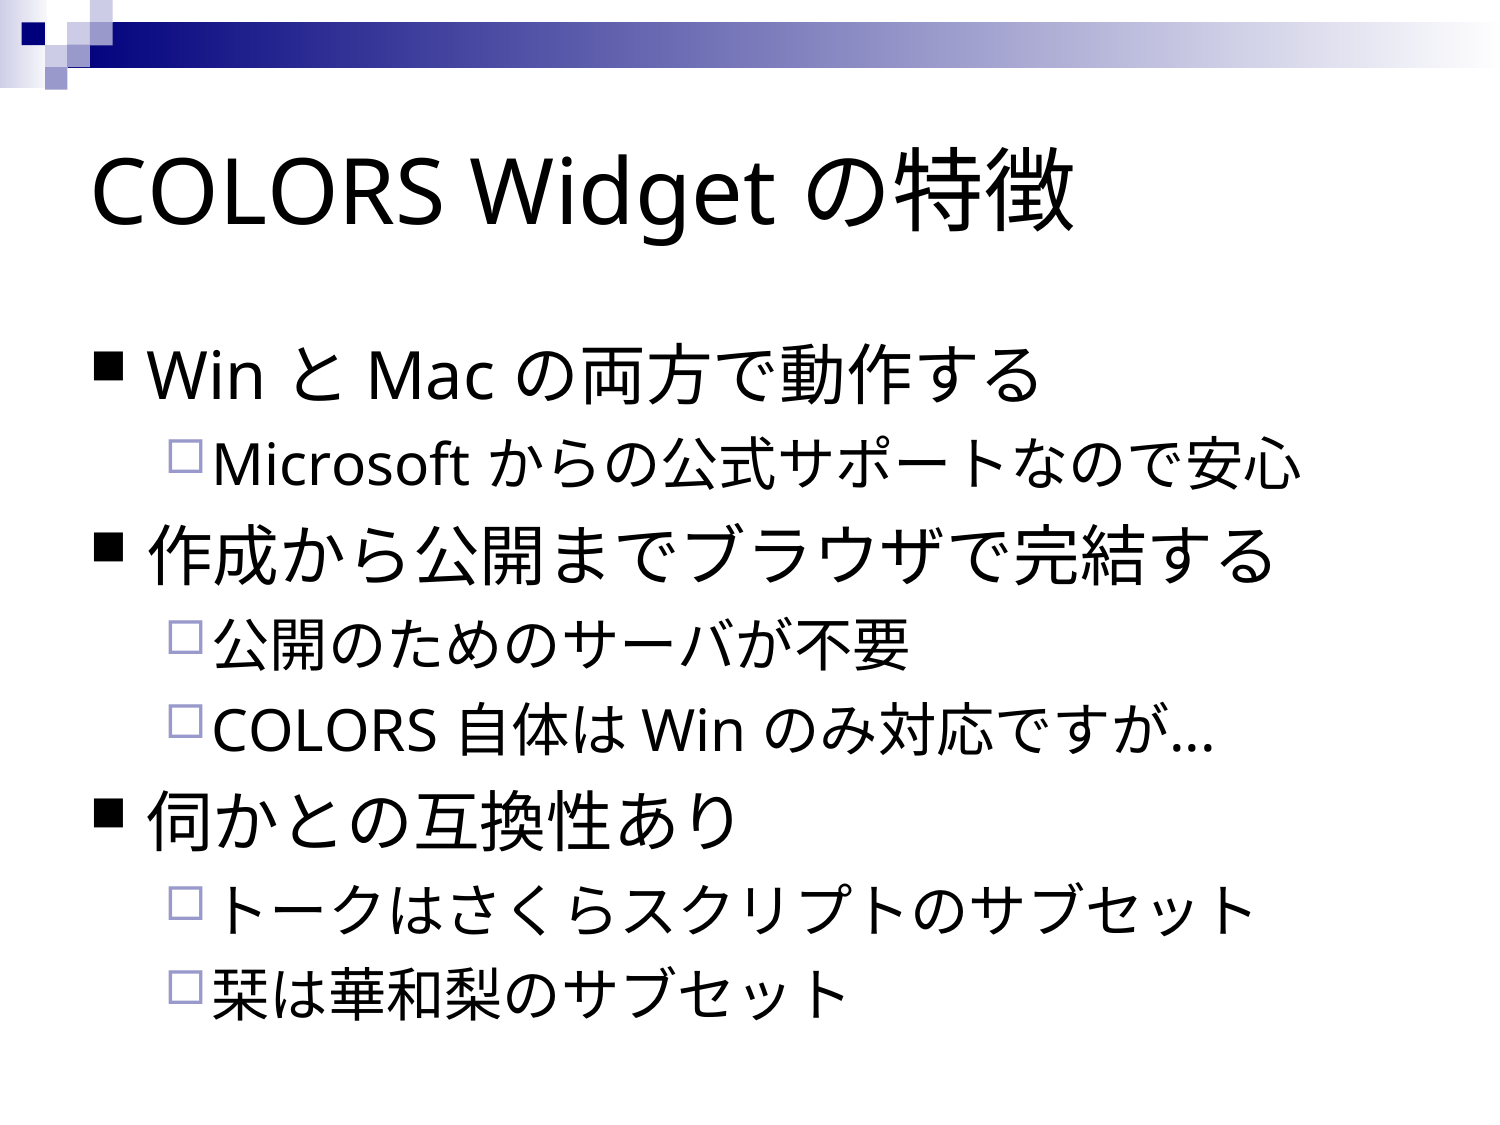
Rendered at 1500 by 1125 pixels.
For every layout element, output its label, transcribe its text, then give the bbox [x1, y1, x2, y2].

list Win と Mac の両方で動作する Microsoft からの公式サポートなので安心 作成から公開までブラウザで完結する 公開のためのサーバが不要 COLORS 自体は Win のみ対応ですが... 伺かとの互換性あり トークはさくらスクリプトのサブセット 栞は華和梨のサブセット [75, 324, 1426, 1037]
title COLORS Widget の特徴 [75, 62, 1426, 313]
